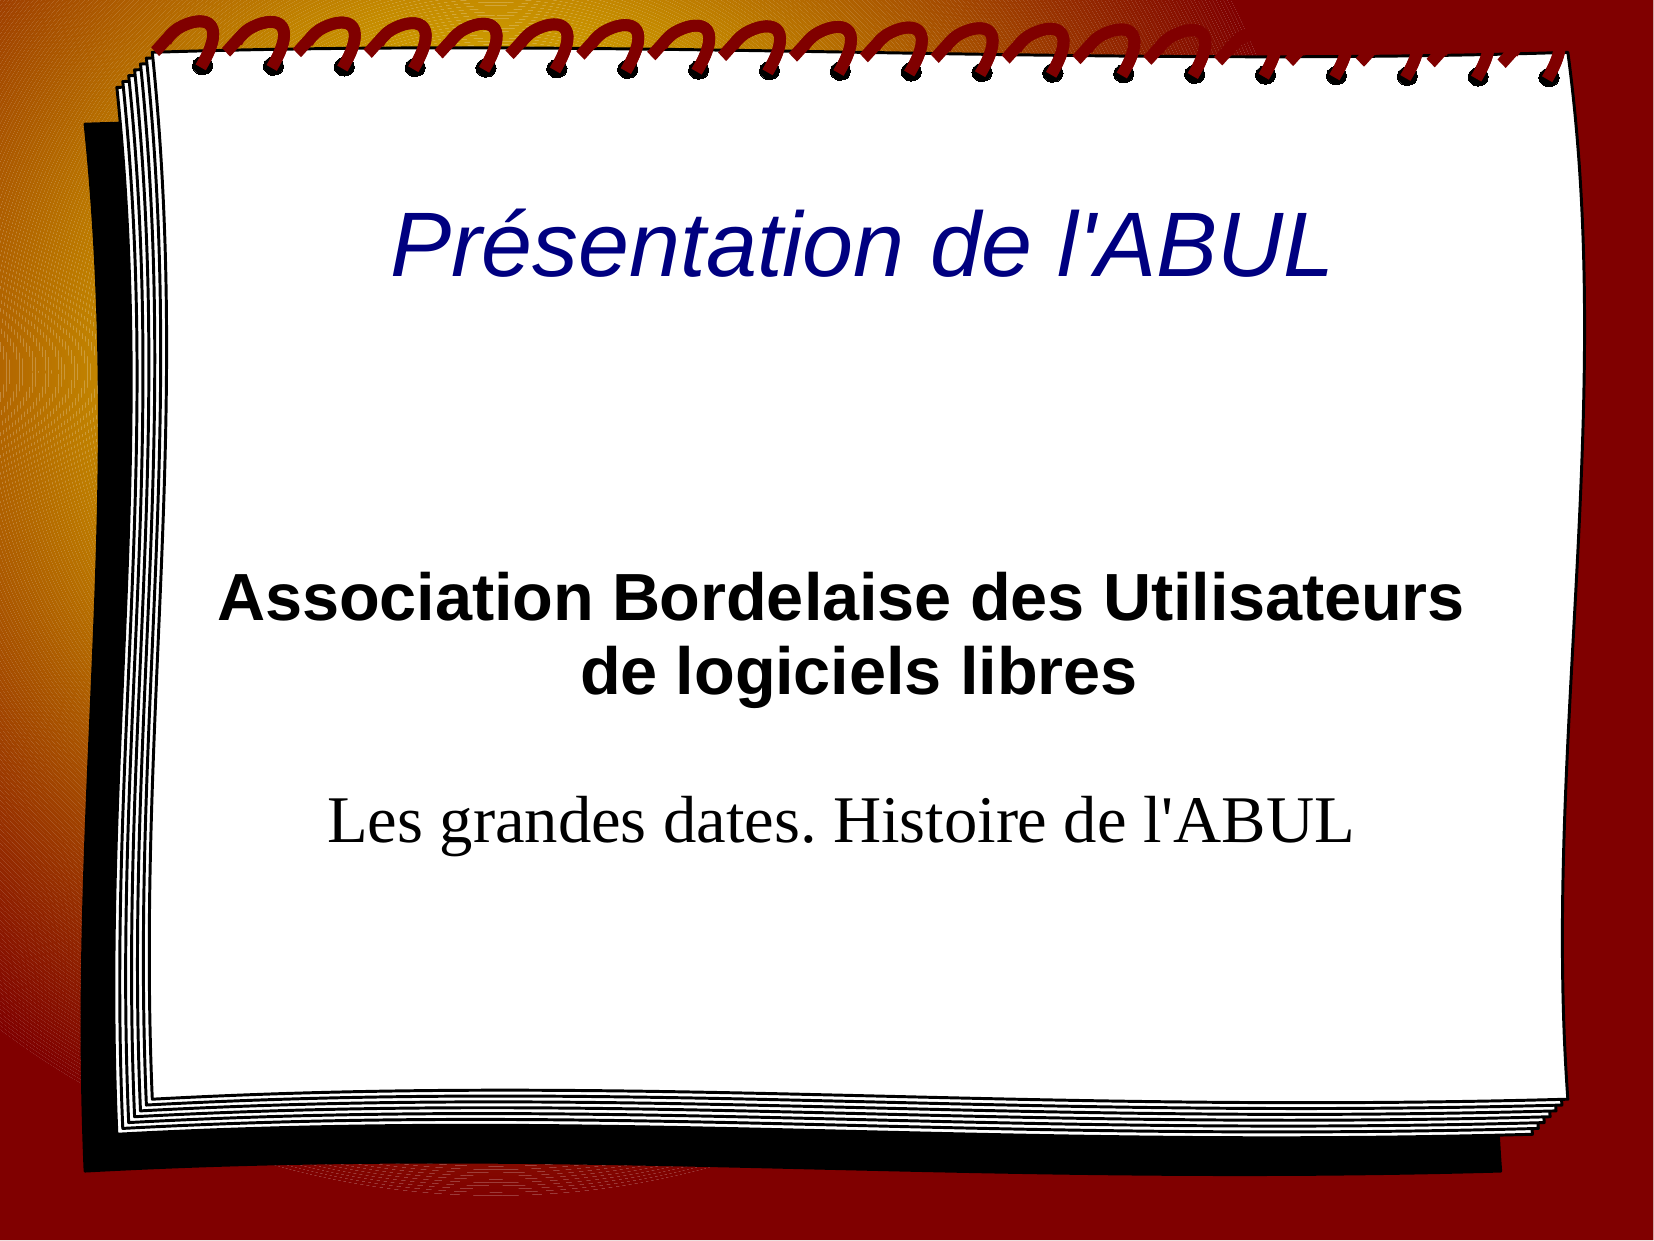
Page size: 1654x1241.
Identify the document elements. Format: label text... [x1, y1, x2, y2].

title Présentation de l'ABUL [215, 143, 1511, 346]
subtitle Association Bordelaise des Utilisateurs de logiciels libres Les grandes dates. Histoire de l'ABUL [195, 374, 1488, 1044]
